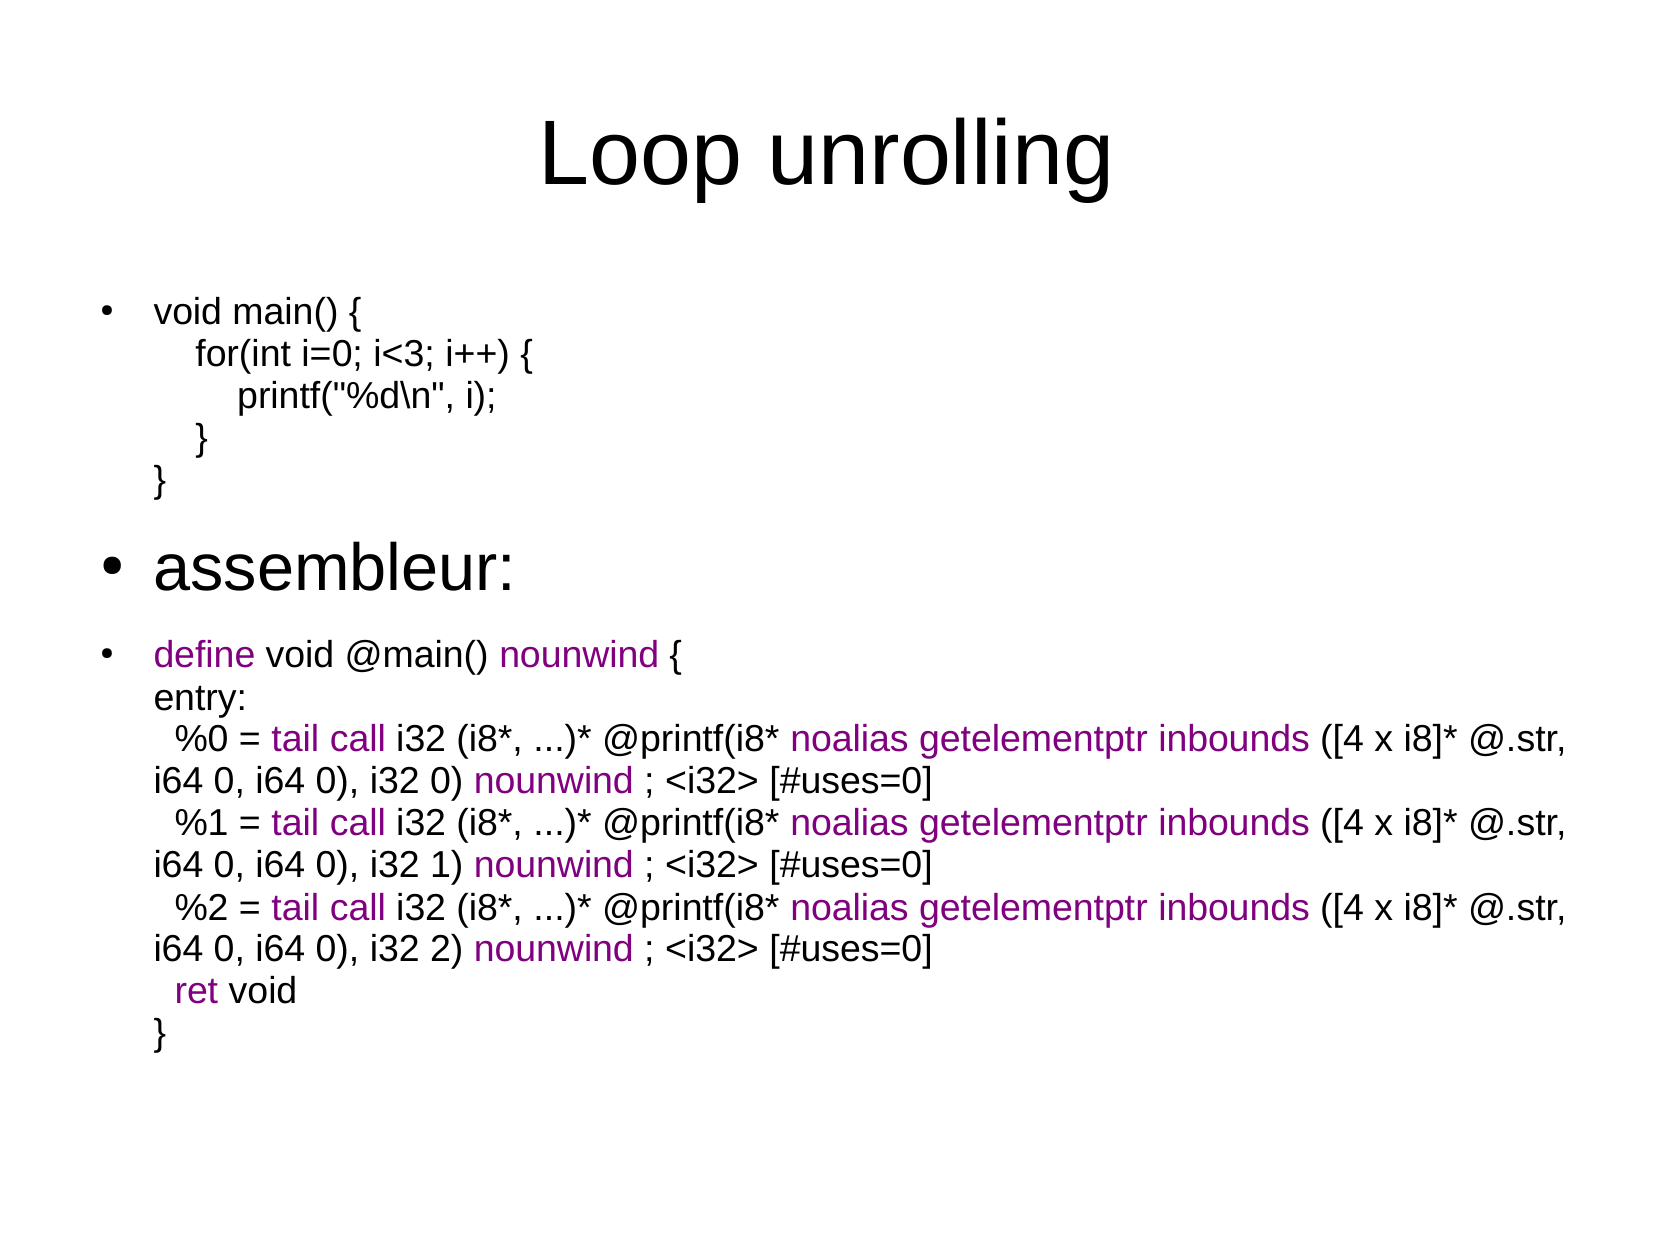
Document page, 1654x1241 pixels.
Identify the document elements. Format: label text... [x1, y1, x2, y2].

title Loop unrolling [82, 56, 1571, 250]
list void main() { for(int i=0; i<3; i++) { printf("%d\n", i); } } assembleur: define void @main() nounwind { entry: %0 = tail call i32 (i8*, ...)* @printf(i8* noalias getelementptr inbounds ([4 x i8]* @.str, i64 0, i64 0), i32 0) nounwind ; <i32> [#uses=0] %1 = tail call i32 (i8*, ...)* @printf(i8* noalias getelementptr inbounds ([4 x i8]* @.str, i64 0, i64 0), i32 1) nounwind ; <i32> [#uses=0] %2 = tail call i32 (i8*, ...)* @printf(i8* noalias getelementptr inbounds ([4 x i8]* @.str, i64 0, i64 0), i32 2) nounwind ; <i32> [#uses=0] ret void } [82, 290, 1571, 1094]
